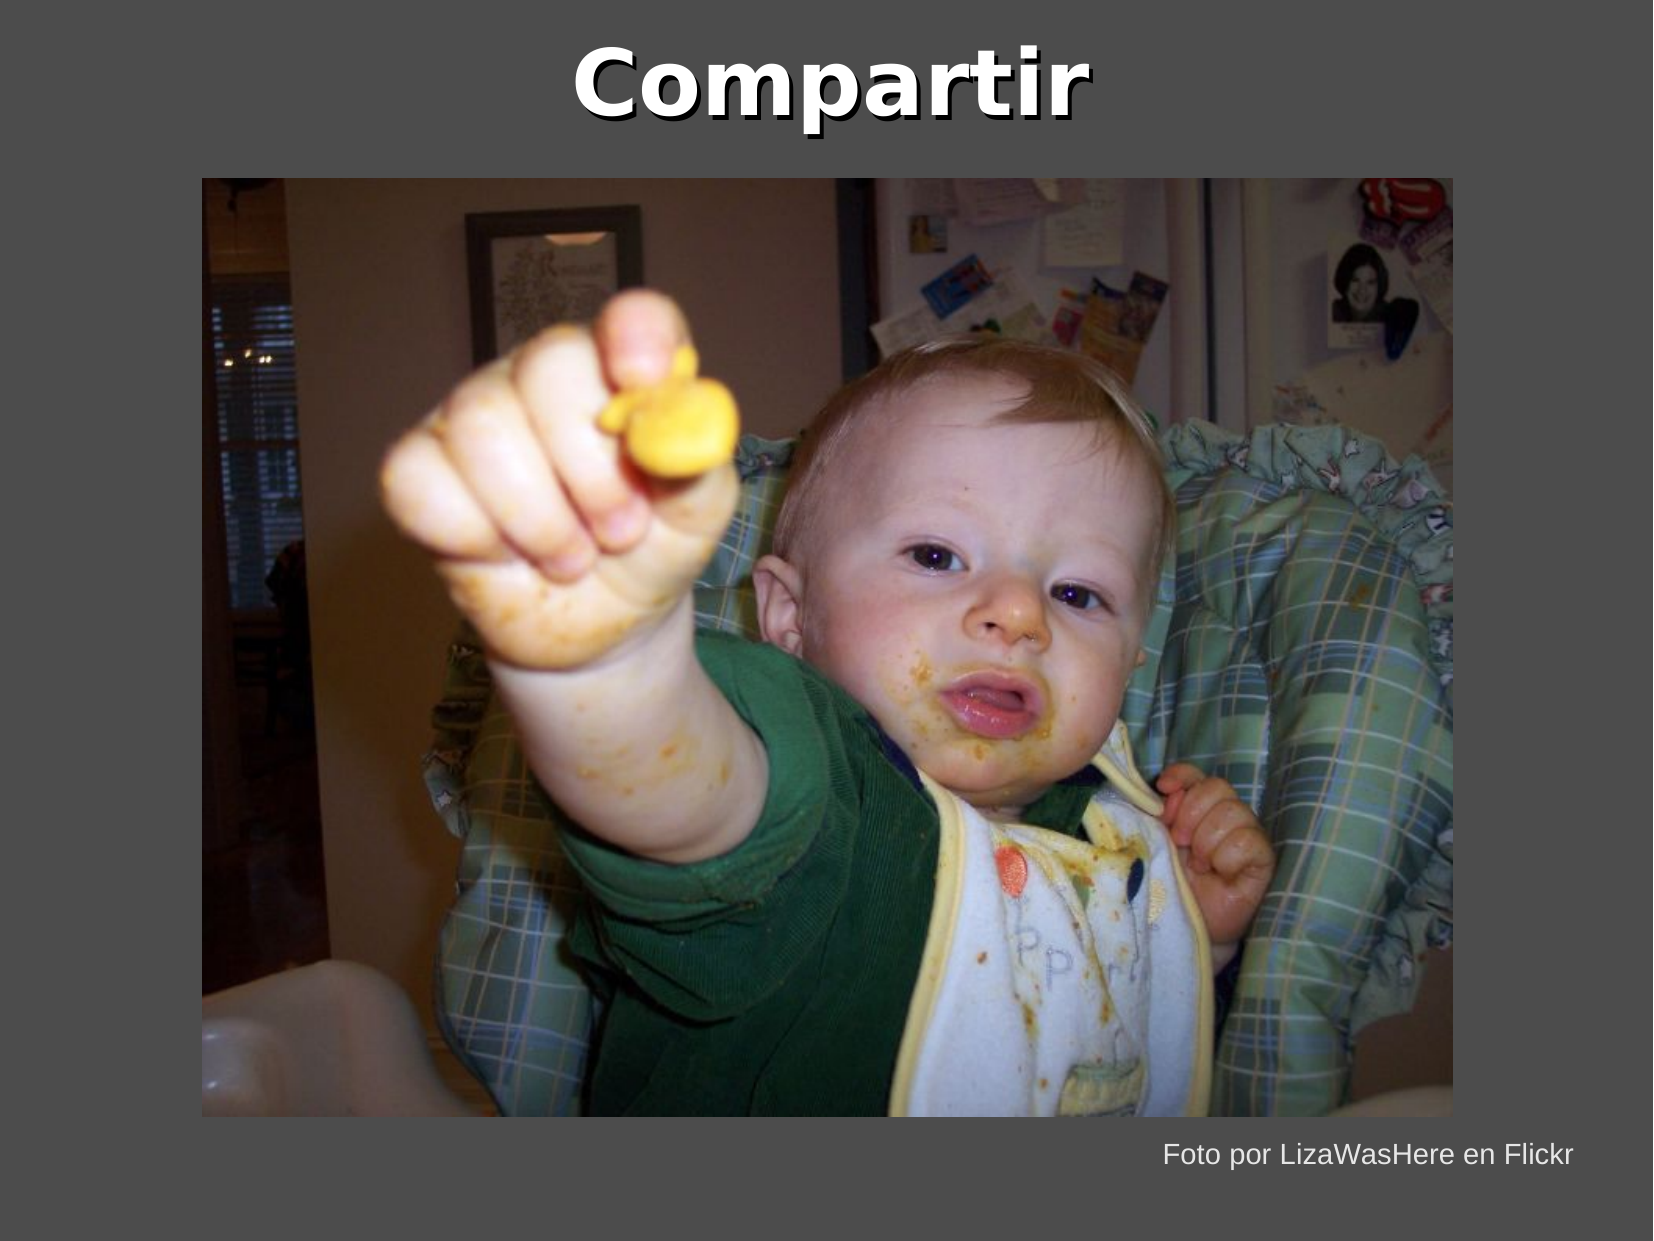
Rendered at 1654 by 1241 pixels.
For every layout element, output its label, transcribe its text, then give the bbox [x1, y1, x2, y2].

title Compartir [86, 0, 1575, 169]
subtitle Foto por LizaWasHere en Flickr [86, 1069, 1575, 1241]
picture [202, 178, 1453, 1069]
